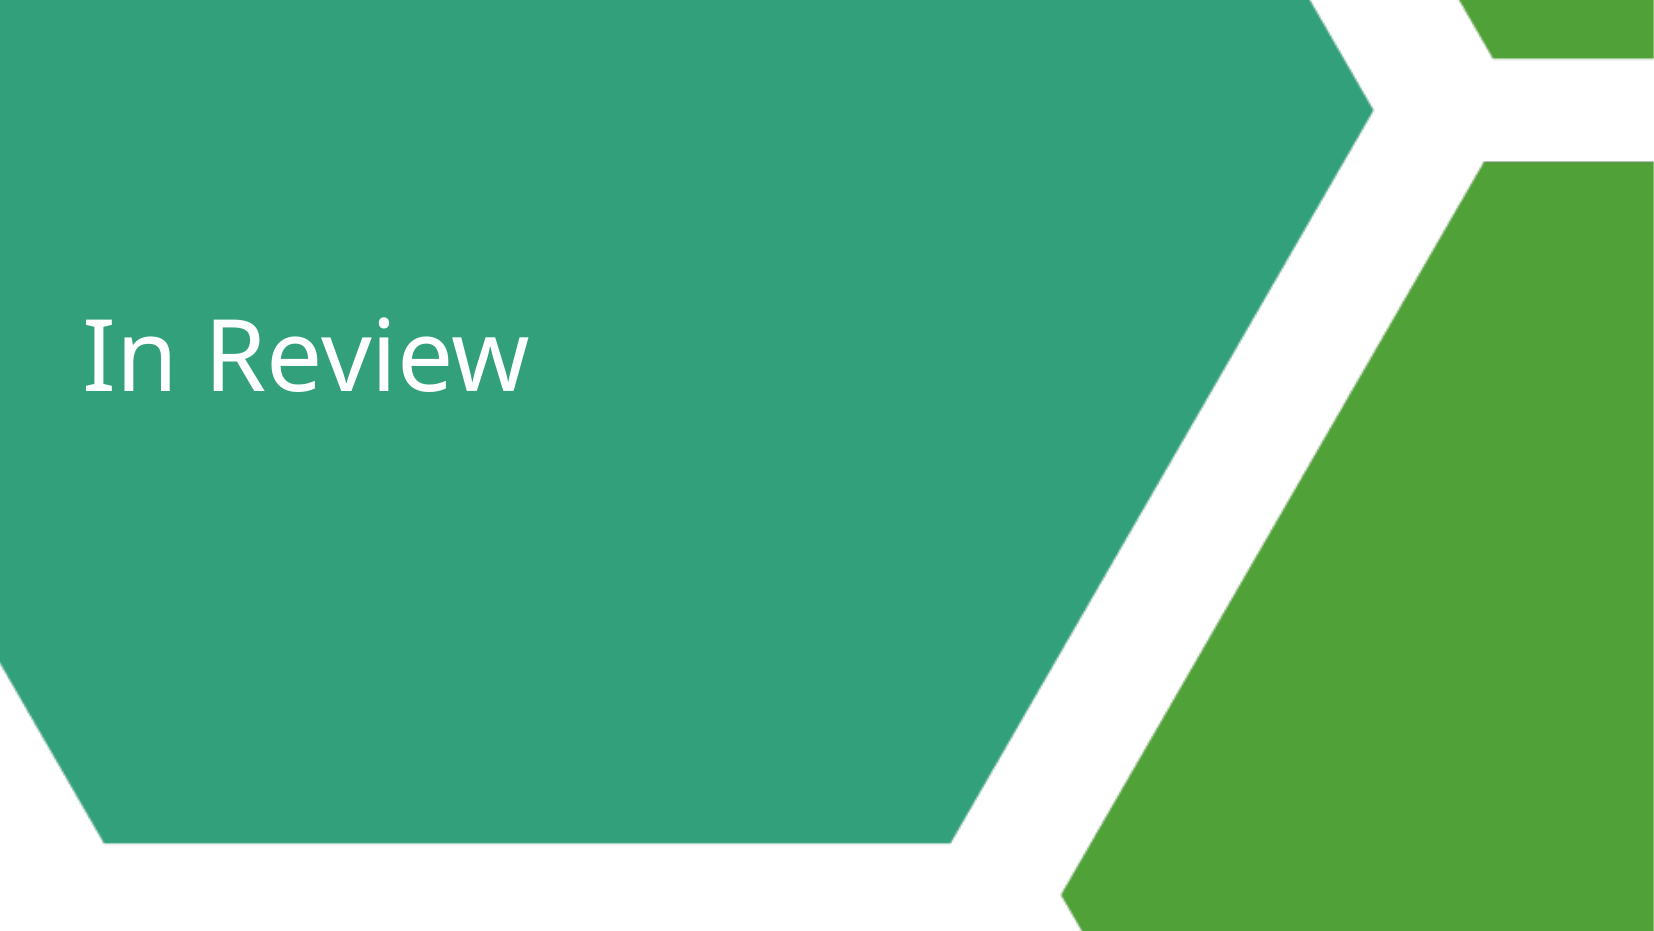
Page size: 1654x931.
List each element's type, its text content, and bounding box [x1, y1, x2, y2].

picture [0, 0, 1654, 931]
title In Review [82, 219, 1218, 486]
